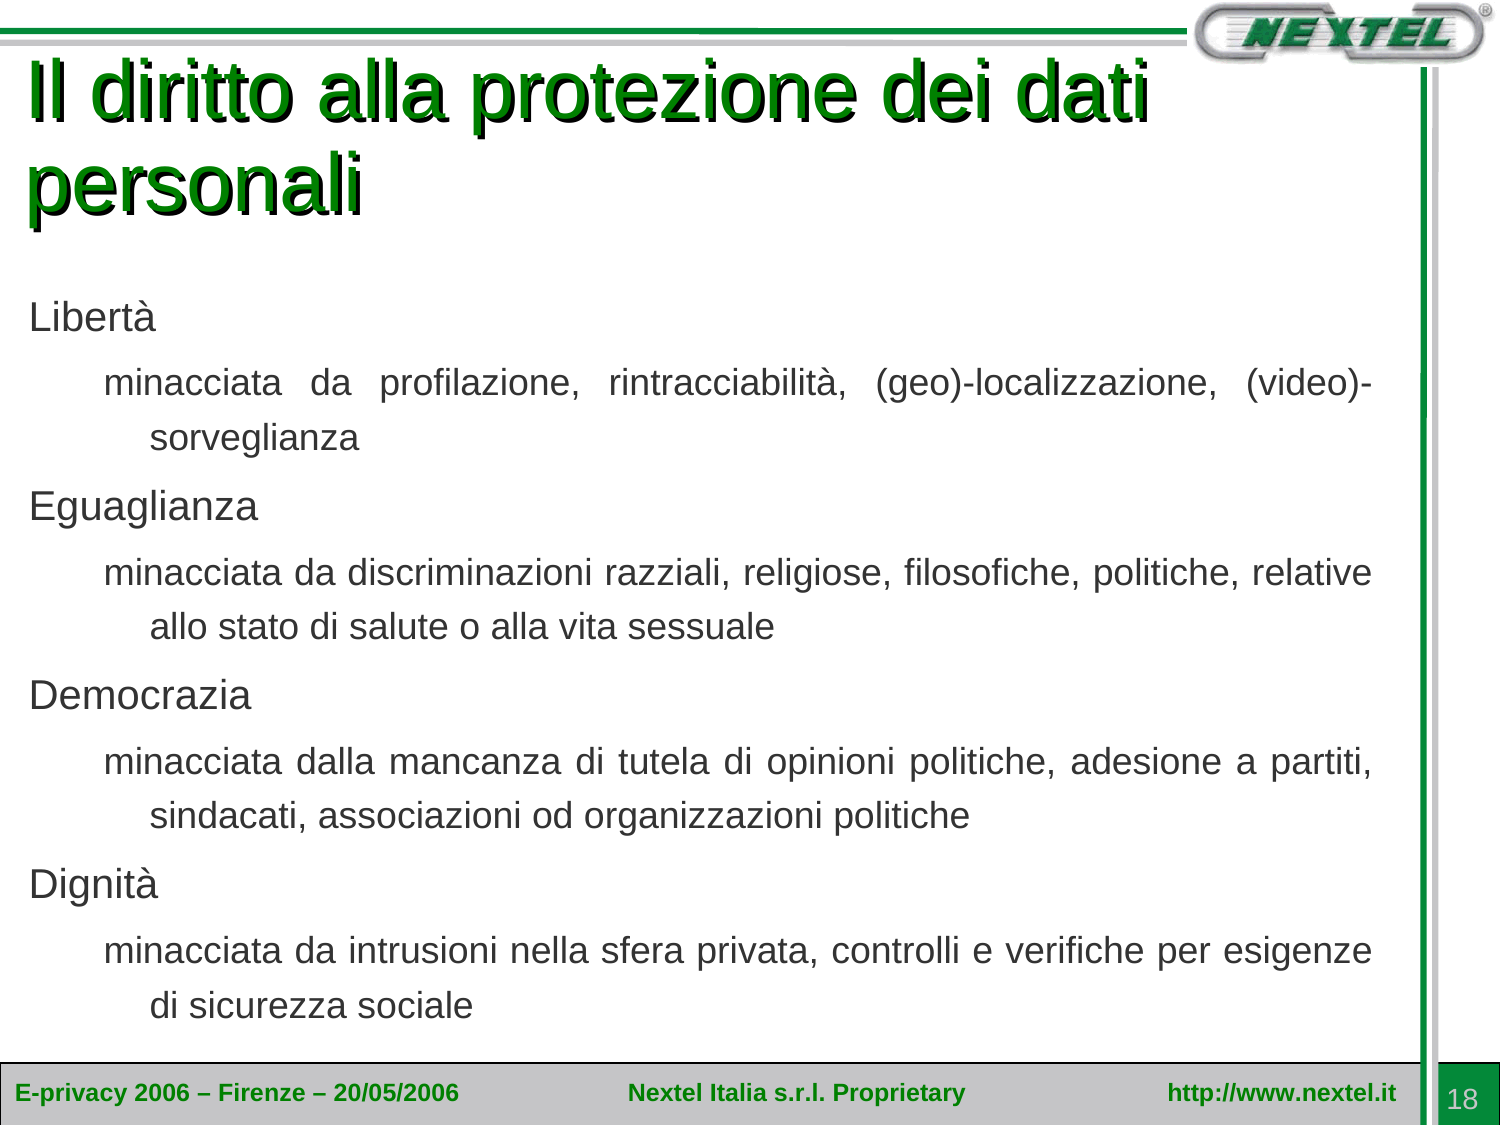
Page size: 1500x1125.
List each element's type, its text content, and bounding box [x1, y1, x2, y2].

picture [1187, 0, 1500, 67]
title Il diritto alla protezione dei dati personali [10, 28, 1182, 244]
list Libertà minacciata da profilazione, rintracciabilità, (geo)-localizzazione, (video)-sorveglianza Eguaglianza minacciata da discriminazioni razziali, religiose, filosofiche, politiche, relative allo stato di salute o alla vita sessuale Democrazia minacciata dalla mancanza di tutela di opinioni politiche, adesione a partiti, sindacati, associazioni od organizzazioni politiche Dignità minacciata da intrusioni nella sfera privata, controlli e verifiche per esigenze di sicurezza sociale [13, 271, 1388, 1022]
